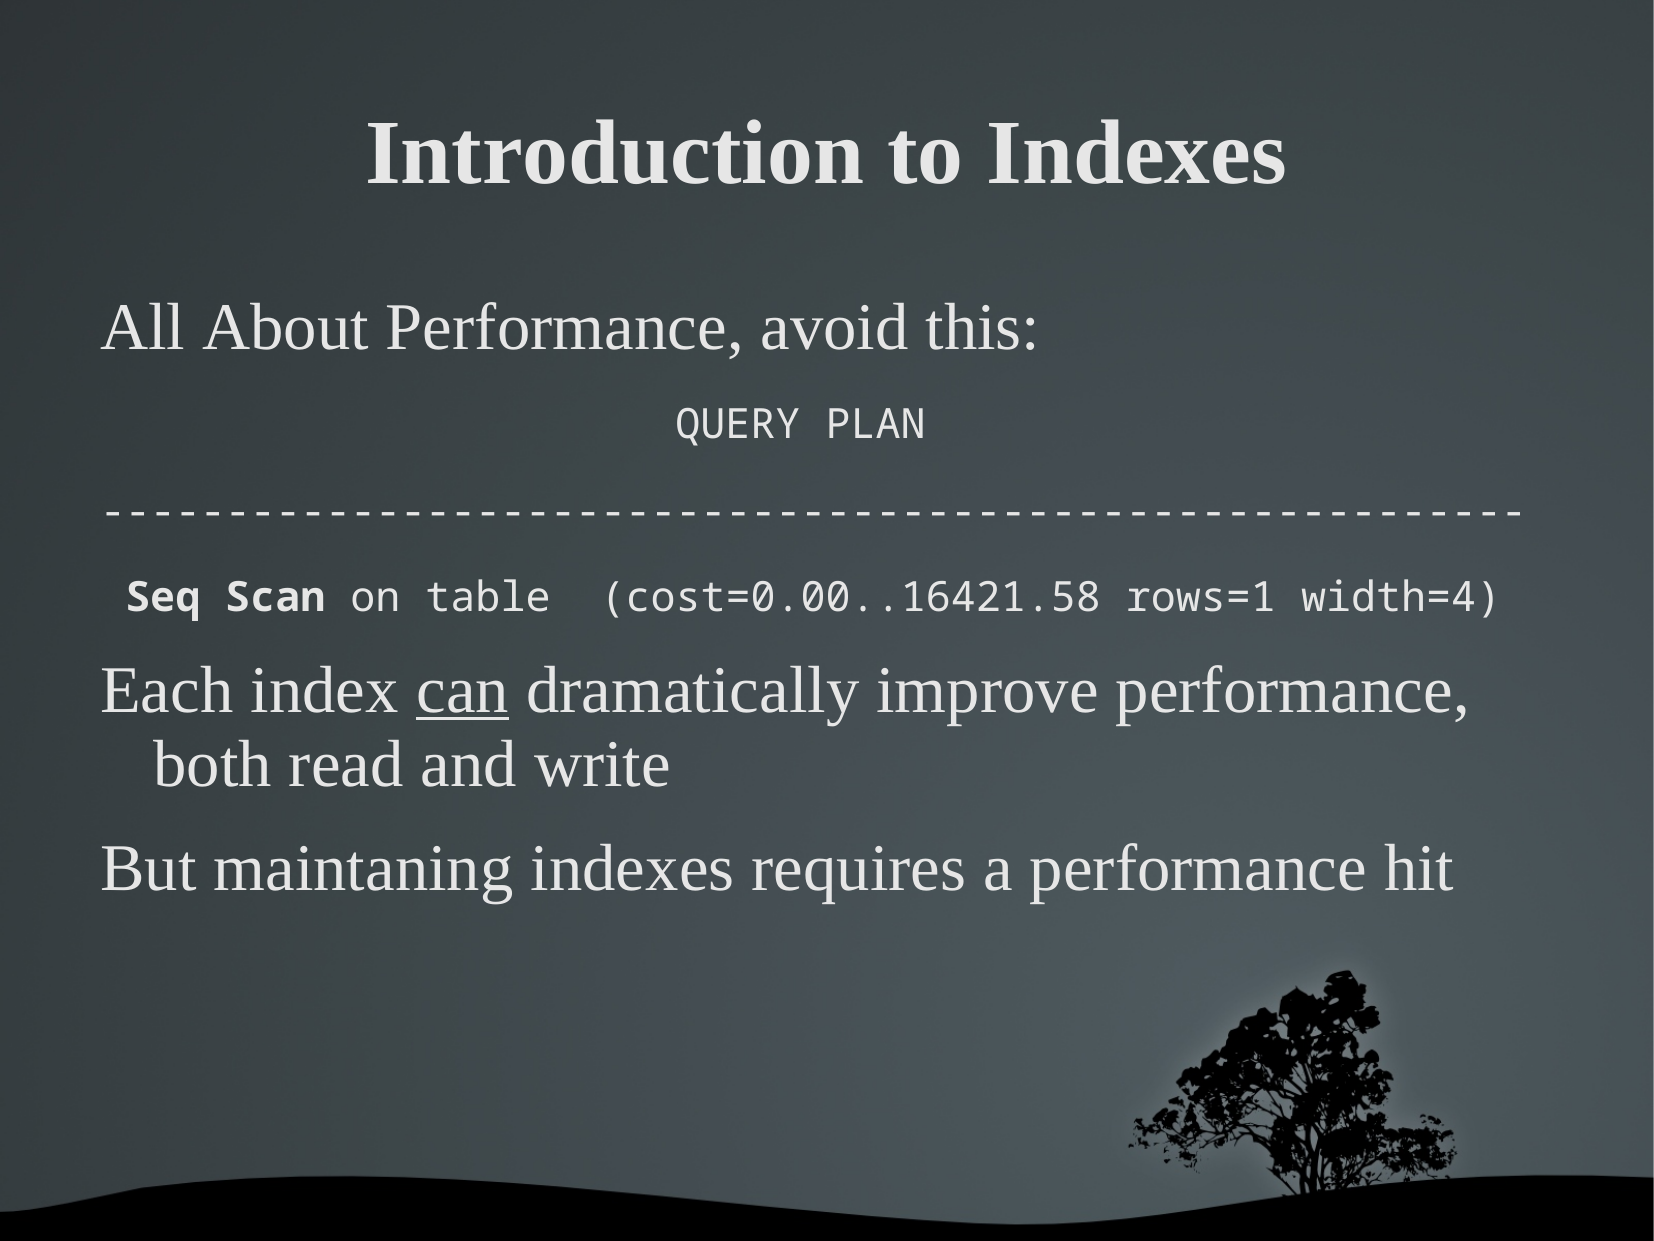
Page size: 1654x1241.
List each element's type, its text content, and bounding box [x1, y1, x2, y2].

list All About Performance, avoid this: QUERY PLAN --------------------------------------------------------- Seq Scan on table (cost=0.00..16421.58 rows=1 width=4) Each index can dramatically improve performance, both read and write But maintaning indexes requires a performance hit [82, 290, 1571, 1094]
picture [0, 0, 1654, 1241]
title Introduction to Indexes [82, 56, 1571, 250]
